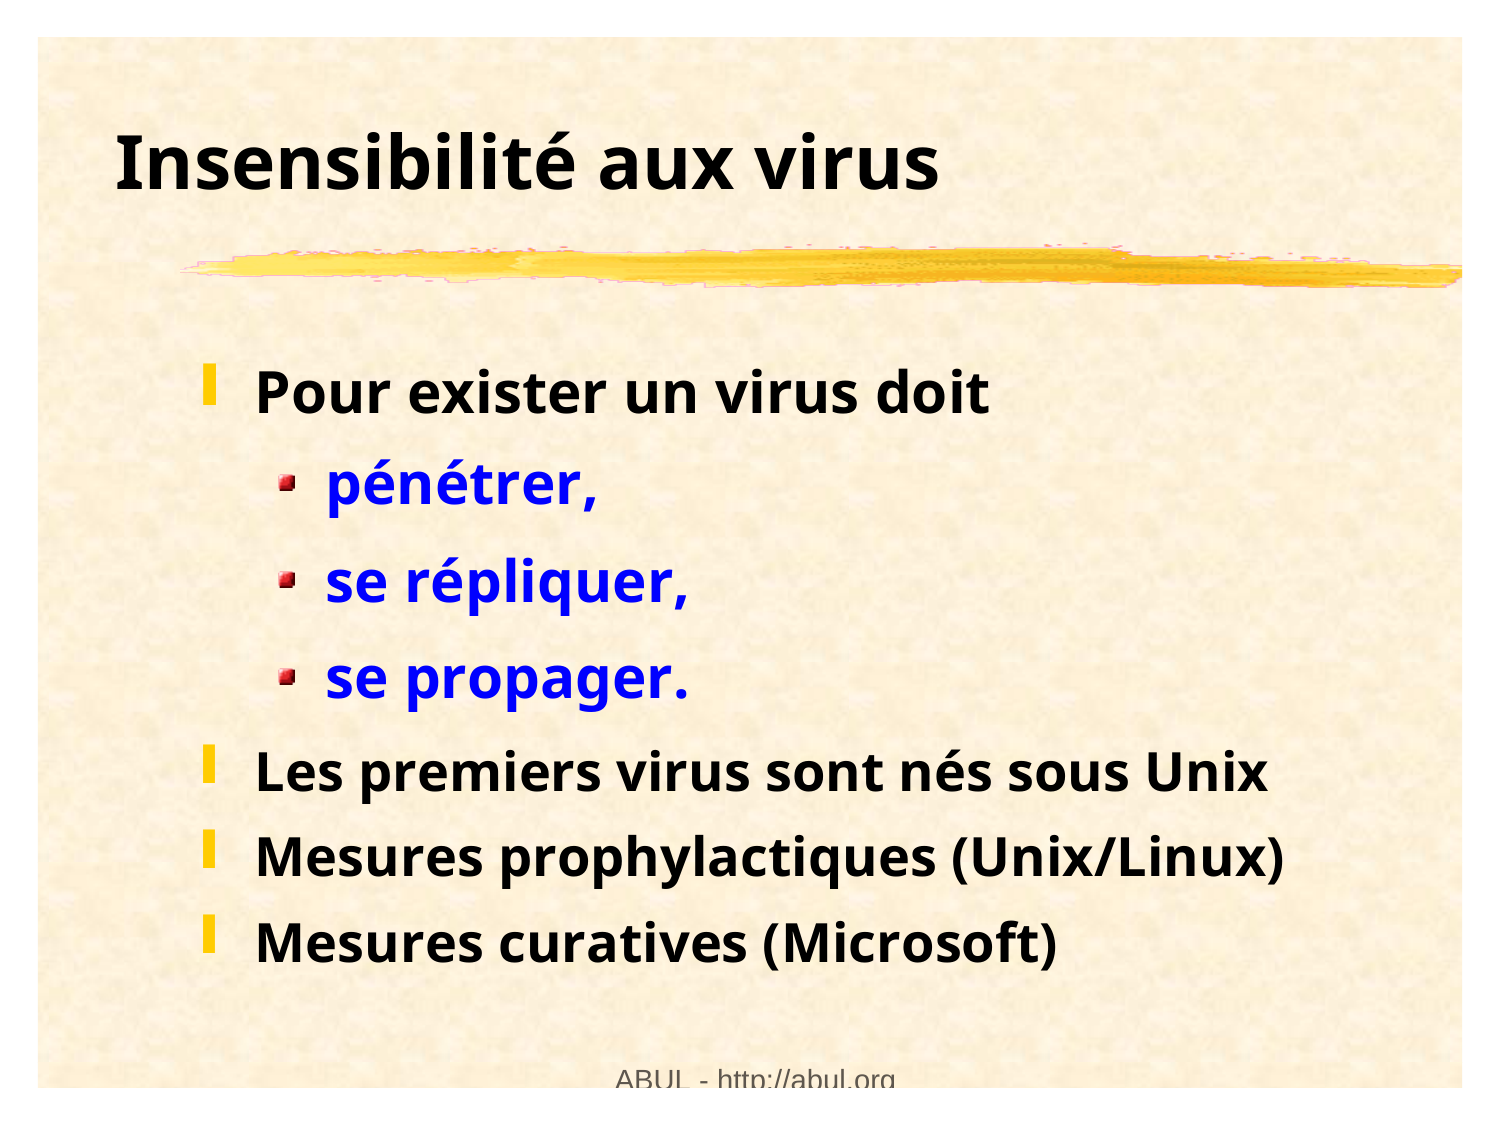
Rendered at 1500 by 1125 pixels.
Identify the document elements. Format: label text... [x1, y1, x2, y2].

picture [722, 1076, 729, 1088]
picture [618, 1084, 630, 1088]
picture [37, 37, 1463, 1088]
picture [794, 1082, 801, 1088]
list Pour exister un virus doit pénétrer, se répliquer, se propager. Les premiers virus sont nés sous Unix Mesures prophylactiques (Unix/Linux) Mesures curatives (Microsoft) [169, 344, 1463, 981]
picture [754, 1076, 761, 1088]
title Insensibilité aux virus [101, 72, 1312, 248]
picture [620, 1073, 627, 1082]
picture [738, 1076, 743, 1088]
picture [883, 1076, 891, 1088]
picture [639, 1072, 648, 1078]
picture [639, 1081, 649, 1088]
picture [858, 1076, 866, 1088]
picture [811, 1076, 818, 1088]
